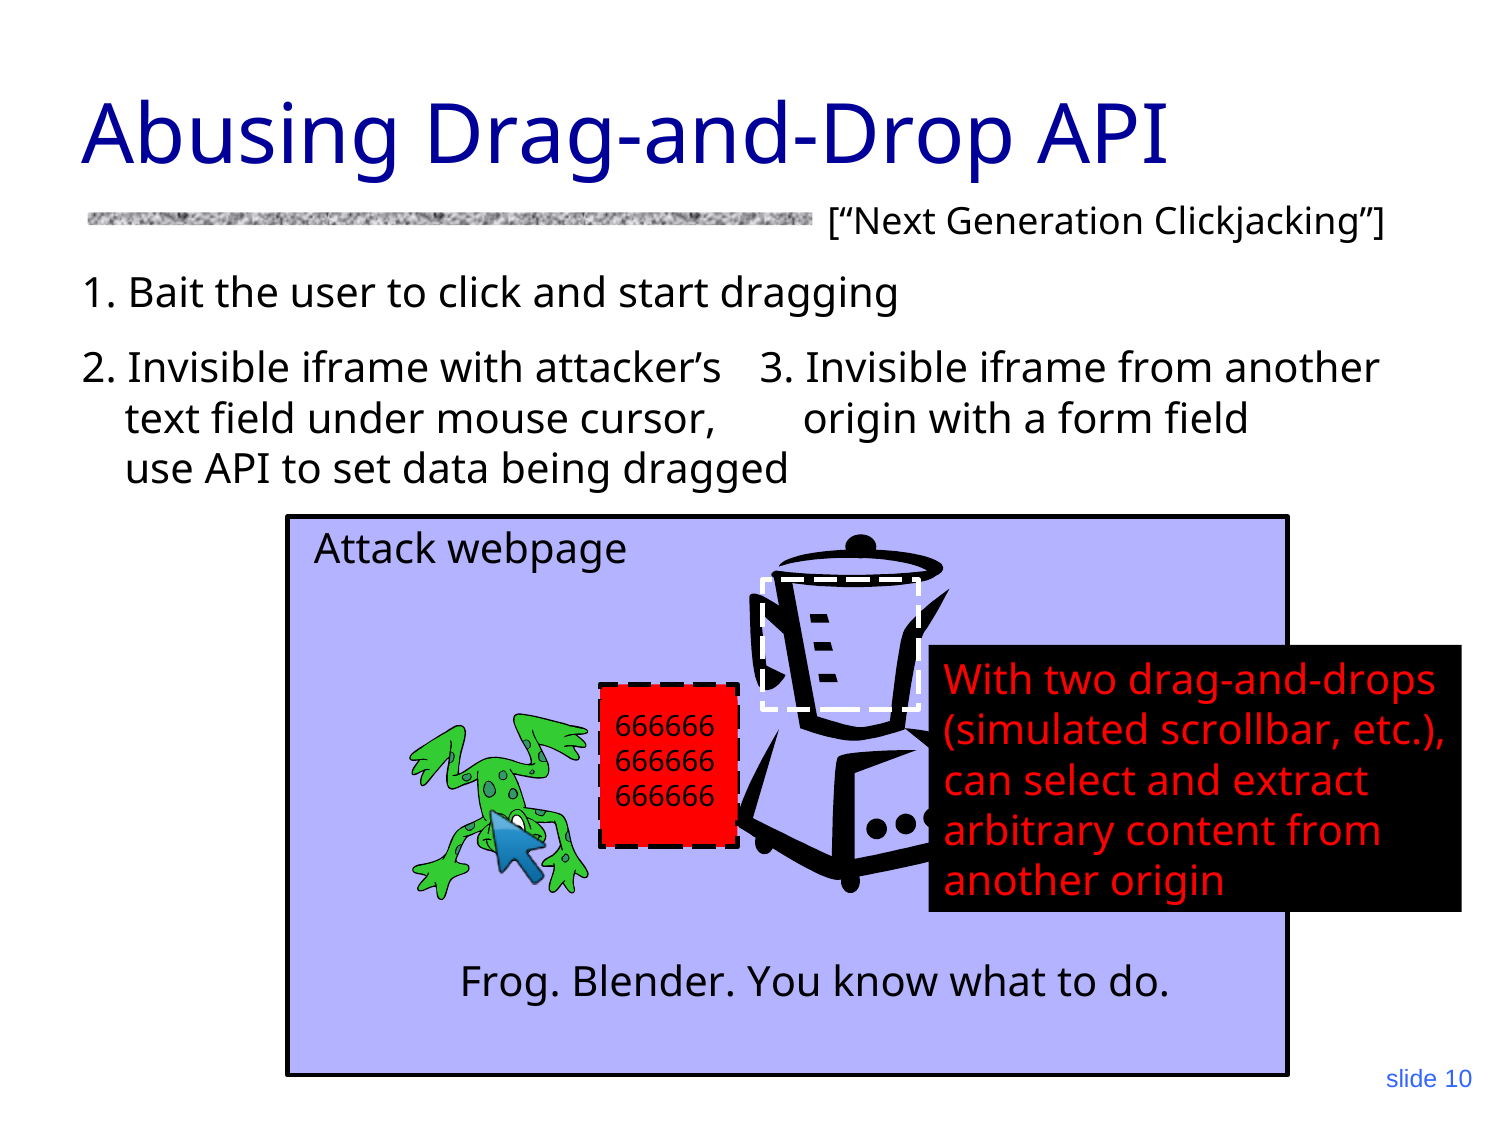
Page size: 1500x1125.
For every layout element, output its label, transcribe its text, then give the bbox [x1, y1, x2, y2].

text_box [“Next Generation Clickjacking”] [812, 189, 1401, 250]
text_box 666666666666666666 [600, 699, 738, 821]
text_box [793, 516, 1288, 644]
text_box Frog. Blender. You know what to do. [444, 946, 1186, 1013]
text_box Attack webpage [298, 514, 793, 580]
text_box [287, 516, 1288, 1075]
text_box Abusing Drag-and-Drop API [66, 37, 1342, 188]
text_box slide <number> [1174, 1025, 1488, 1101]
picture [409, 709, 595, 900]
picture [725, 534, 976, 893]
picture [87, 212, 812, 226]
text_box 1. Bait the user to click and start dragging [66, 258, 1065, 324]
text_box With two drag-and-drops (simulated scrollbar, etc.), can select and extract arbitrary content from another origin [928, 644, 1462, 912]
text_box 3. Invisible iframe from another origin with a form field [744, 333, 1500, 450]
text_box 2. Invisible iframe with attacker’s text field under mouse cursor, use API to set data being dragged [66, 333, 955, 500]
